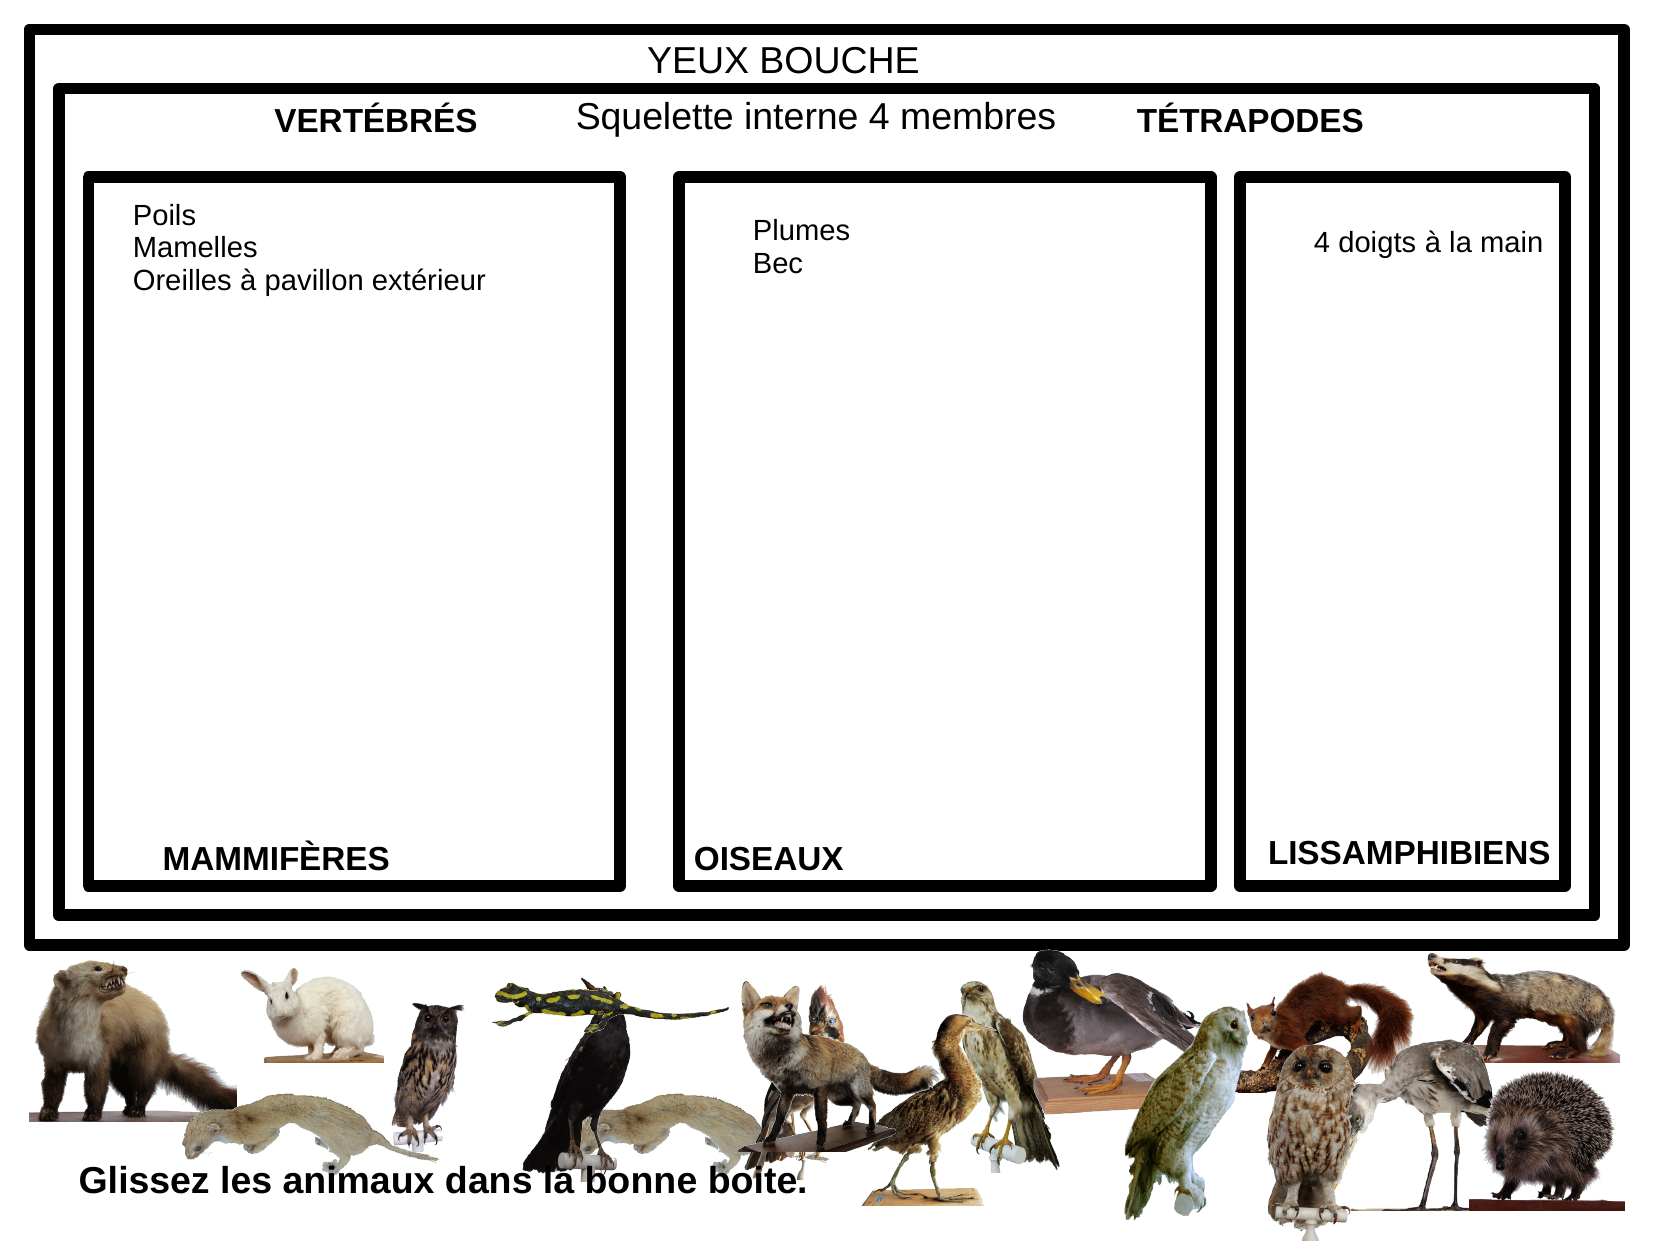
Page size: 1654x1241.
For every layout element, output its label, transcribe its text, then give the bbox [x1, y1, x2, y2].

text_box MAMMIFÈRES [147, 832, 414, 886]
text_box TÉTRAPODES [1122, 94, 1388, 148]
text_box Poils Mamelles Oreilles à pavillon extérieur [118, 191, 502, 305]
text_box Squelette interne 4 membres [561, 88, 1130, 148]
text_box YEUX BOUCHE [632, 31, 945, 83]
text_box 4 doigts à la main [1299, 218, 1559, 266]
text_box Glissez les animaux dans la bonne boite. [63, 1152, 845, 1211]
text_box OISEAUX [679, 832, 858, 886]
text_box LISSAMPHIBIENS [1253, 826, 1565, 880]
text_box VERTÉBRÉS [259, 94, 503, 148]
picture [29, 944, 1625, 1241]
text_box Plumes Bec [738, 206, 916, 288]
